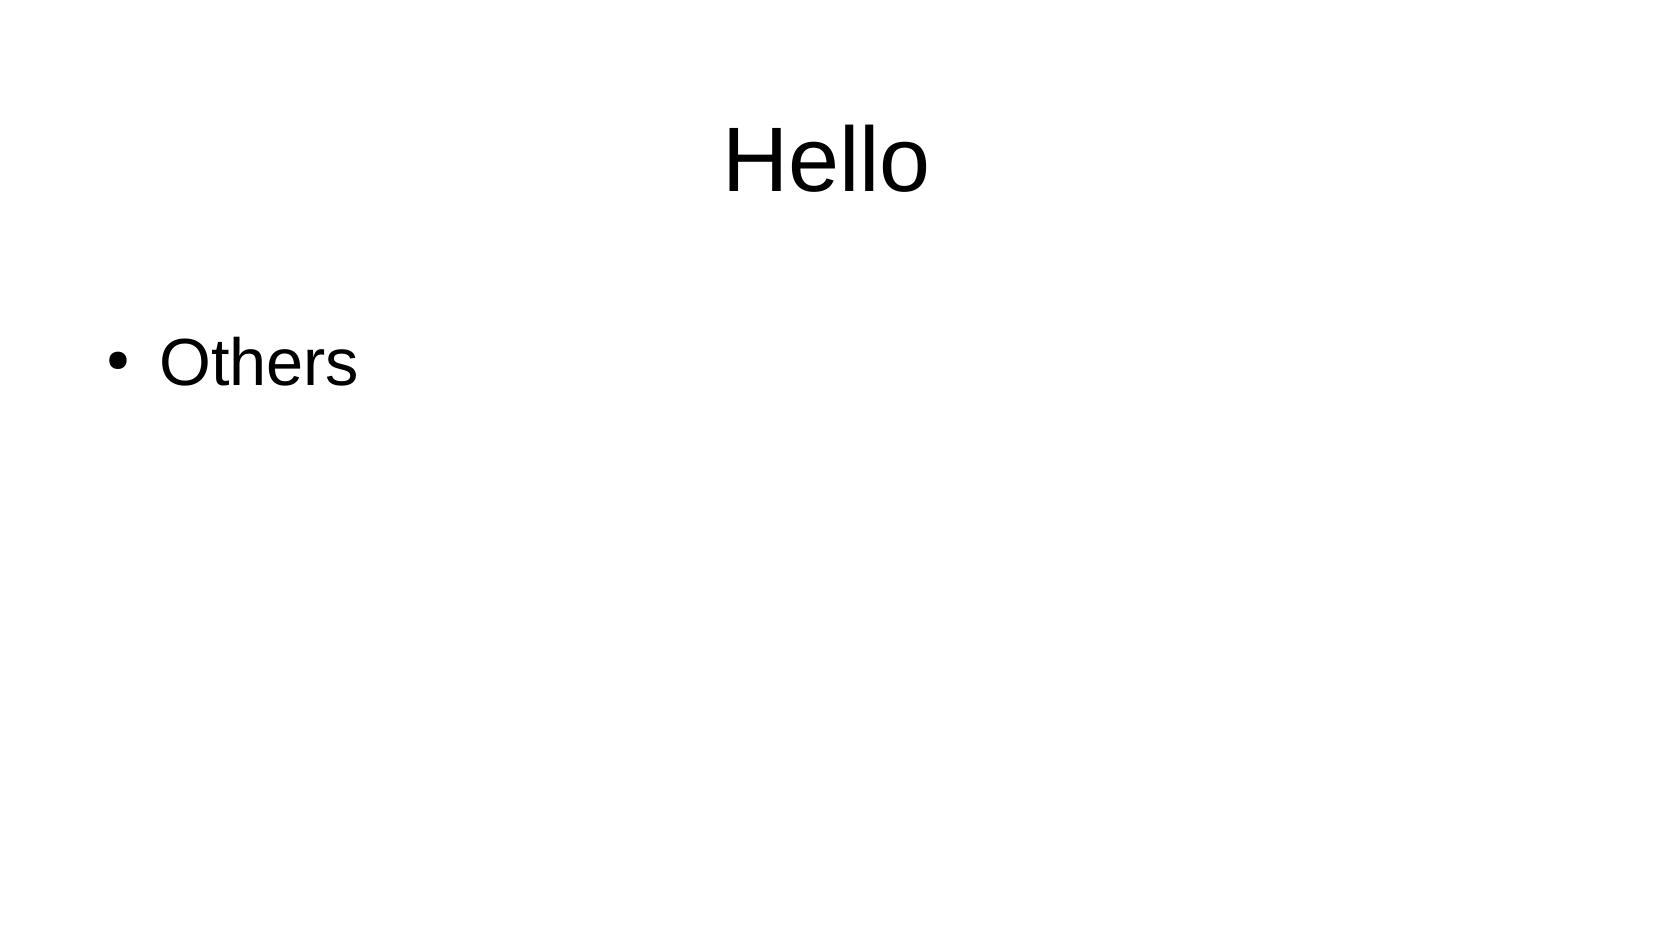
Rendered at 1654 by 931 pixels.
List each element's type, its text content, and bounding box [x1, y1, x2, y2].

list Others [88, 324, 1536, 739]
title Hello [59, 23, 1595, 296]
